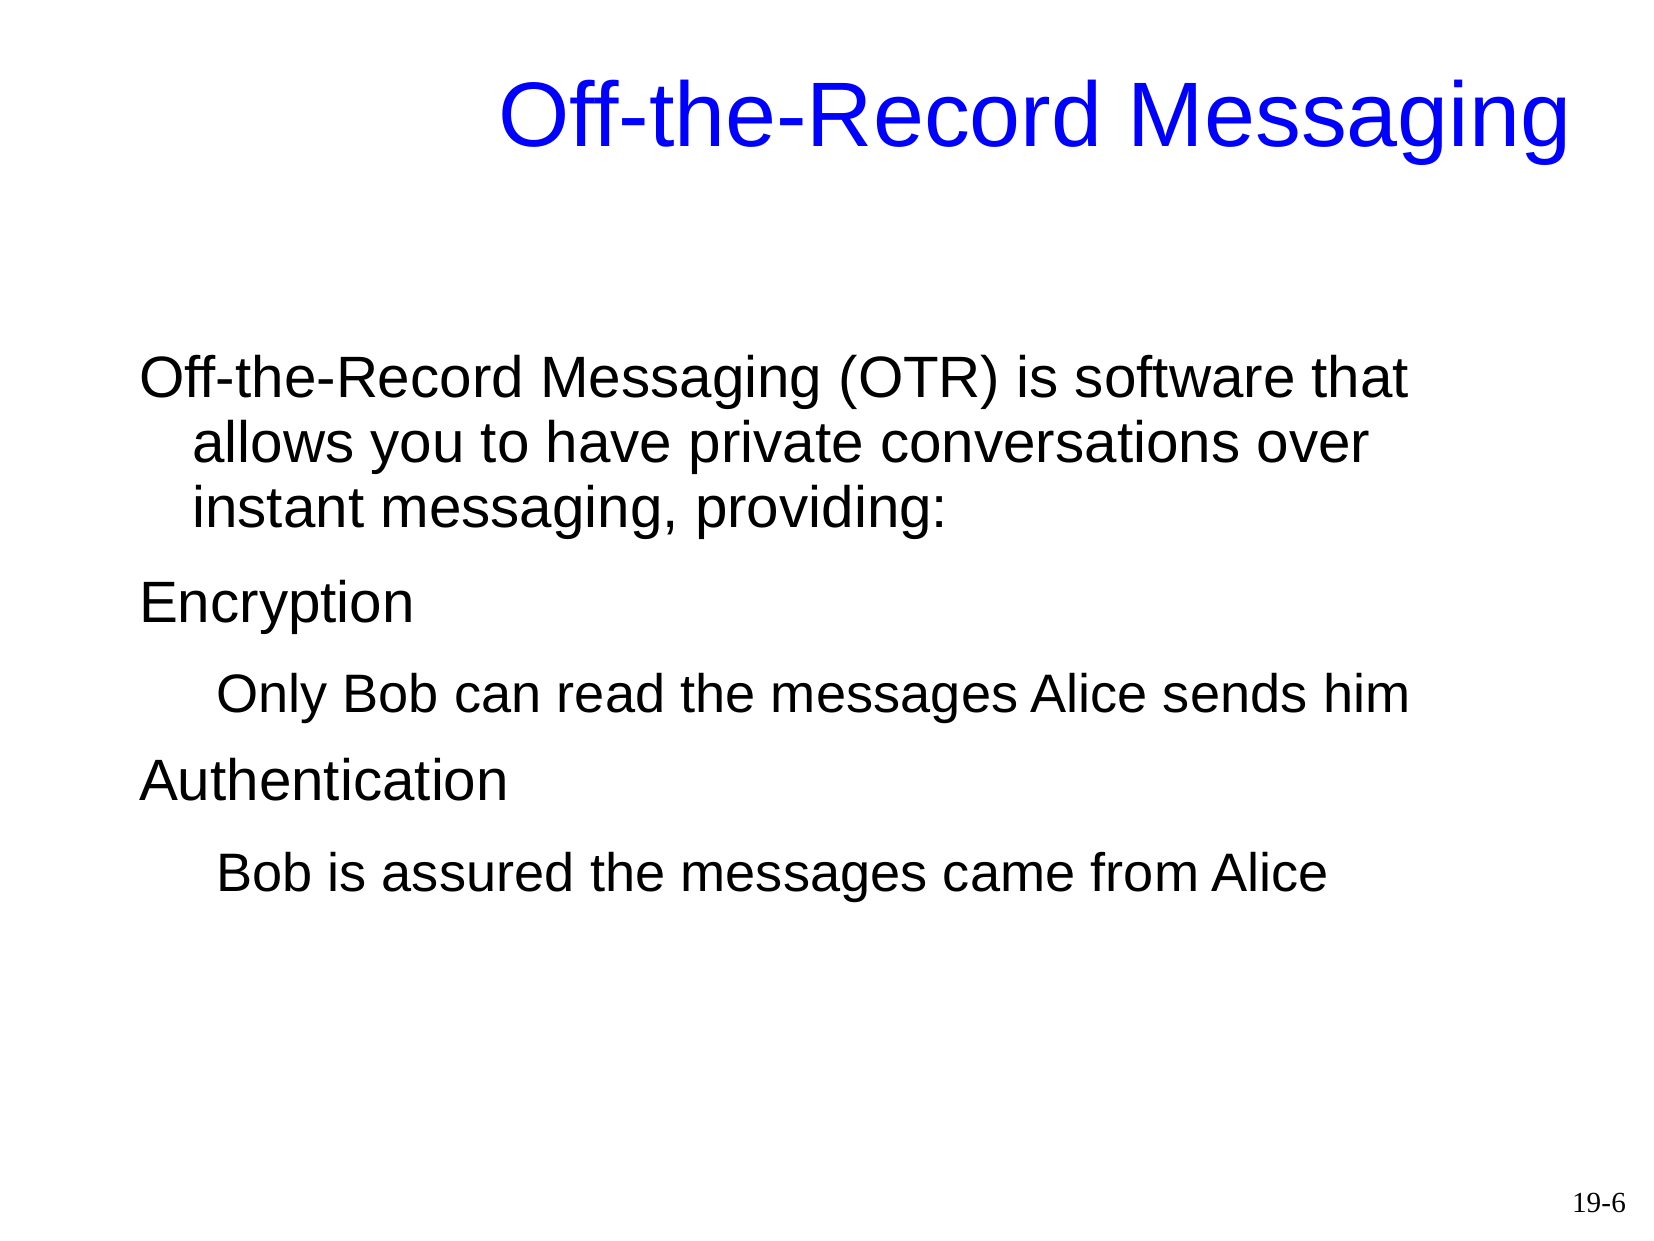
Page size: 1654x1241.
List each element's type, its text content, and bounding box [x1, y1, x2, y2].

list Off-the-Record Messaging (OTR) is software that allows you to have private conversations over instant messaging, providing: Encryption Only Bob can read the messages Alice sends him Authentication Bob is assured the messages came from Alice [121, 344, 1534, 1127]
title Off-the-Record Messaging [84, 11, 1573, 219]
